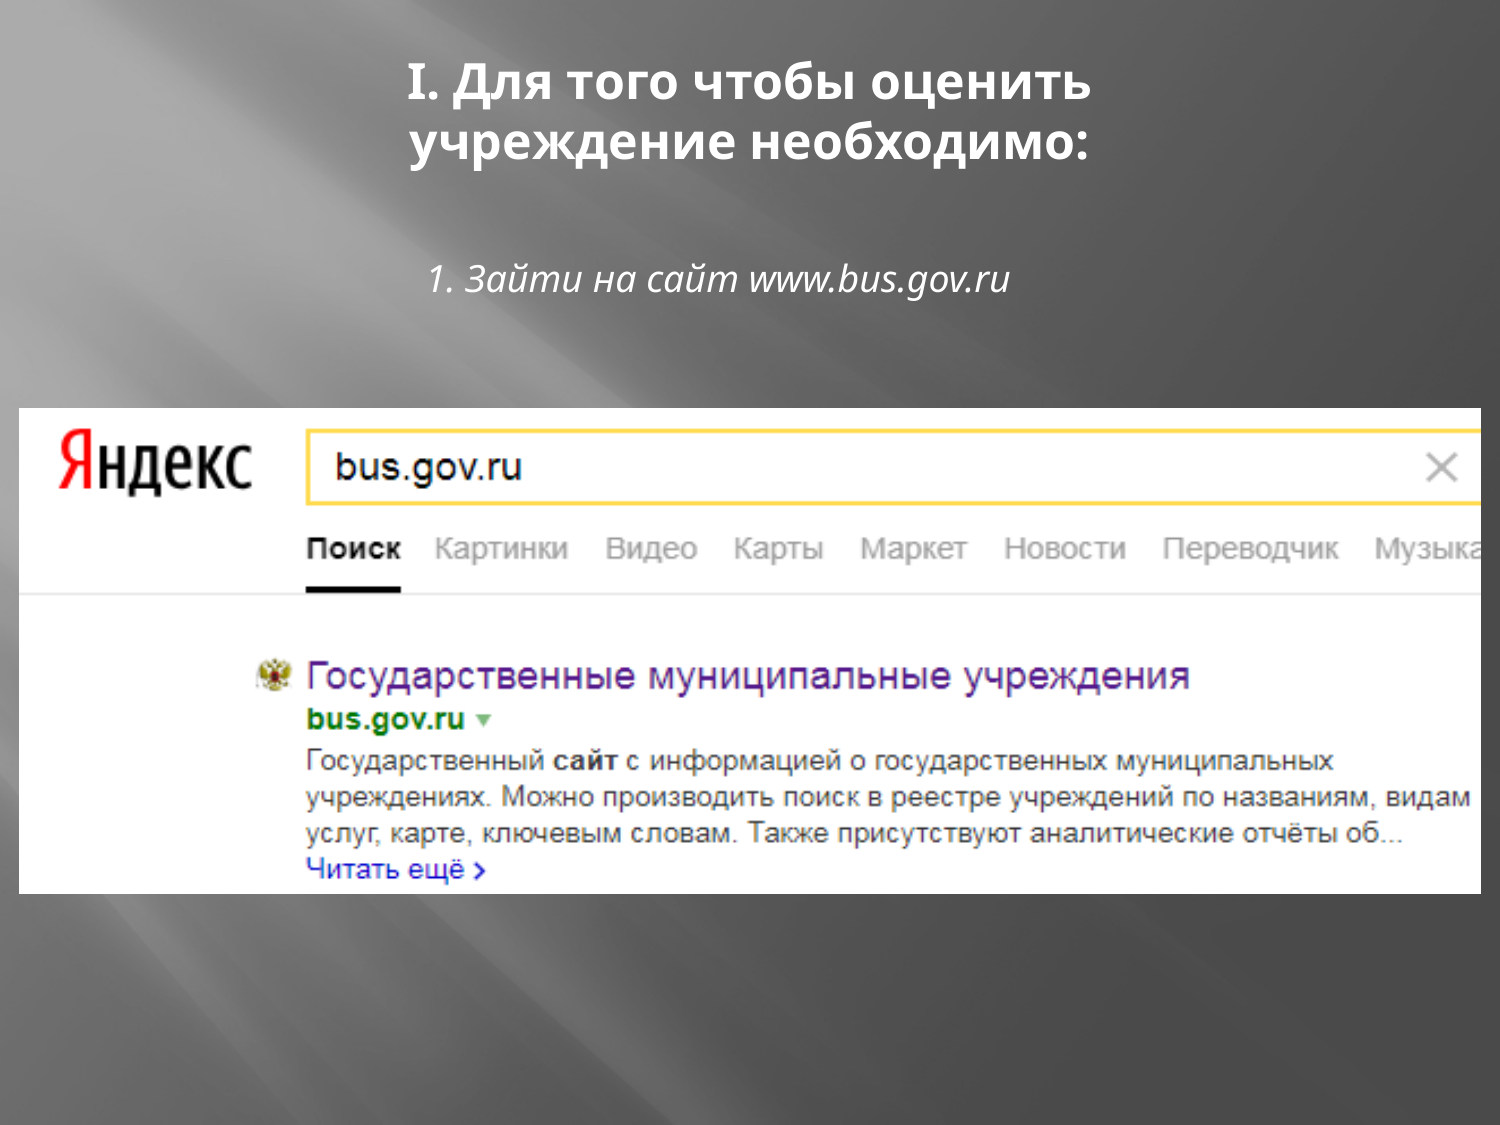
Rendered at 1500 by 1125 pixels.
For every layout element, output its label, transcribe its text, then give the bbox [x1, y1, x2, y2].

text_box 1. Зайти на сайт www.bus.gov.ru [348, 247, 1099, 308]
text_box I. Для того чтобы оценить учреждение необходимо: [374, 42, 1125, 178]
picture [0, 0, 1500, 1125]
